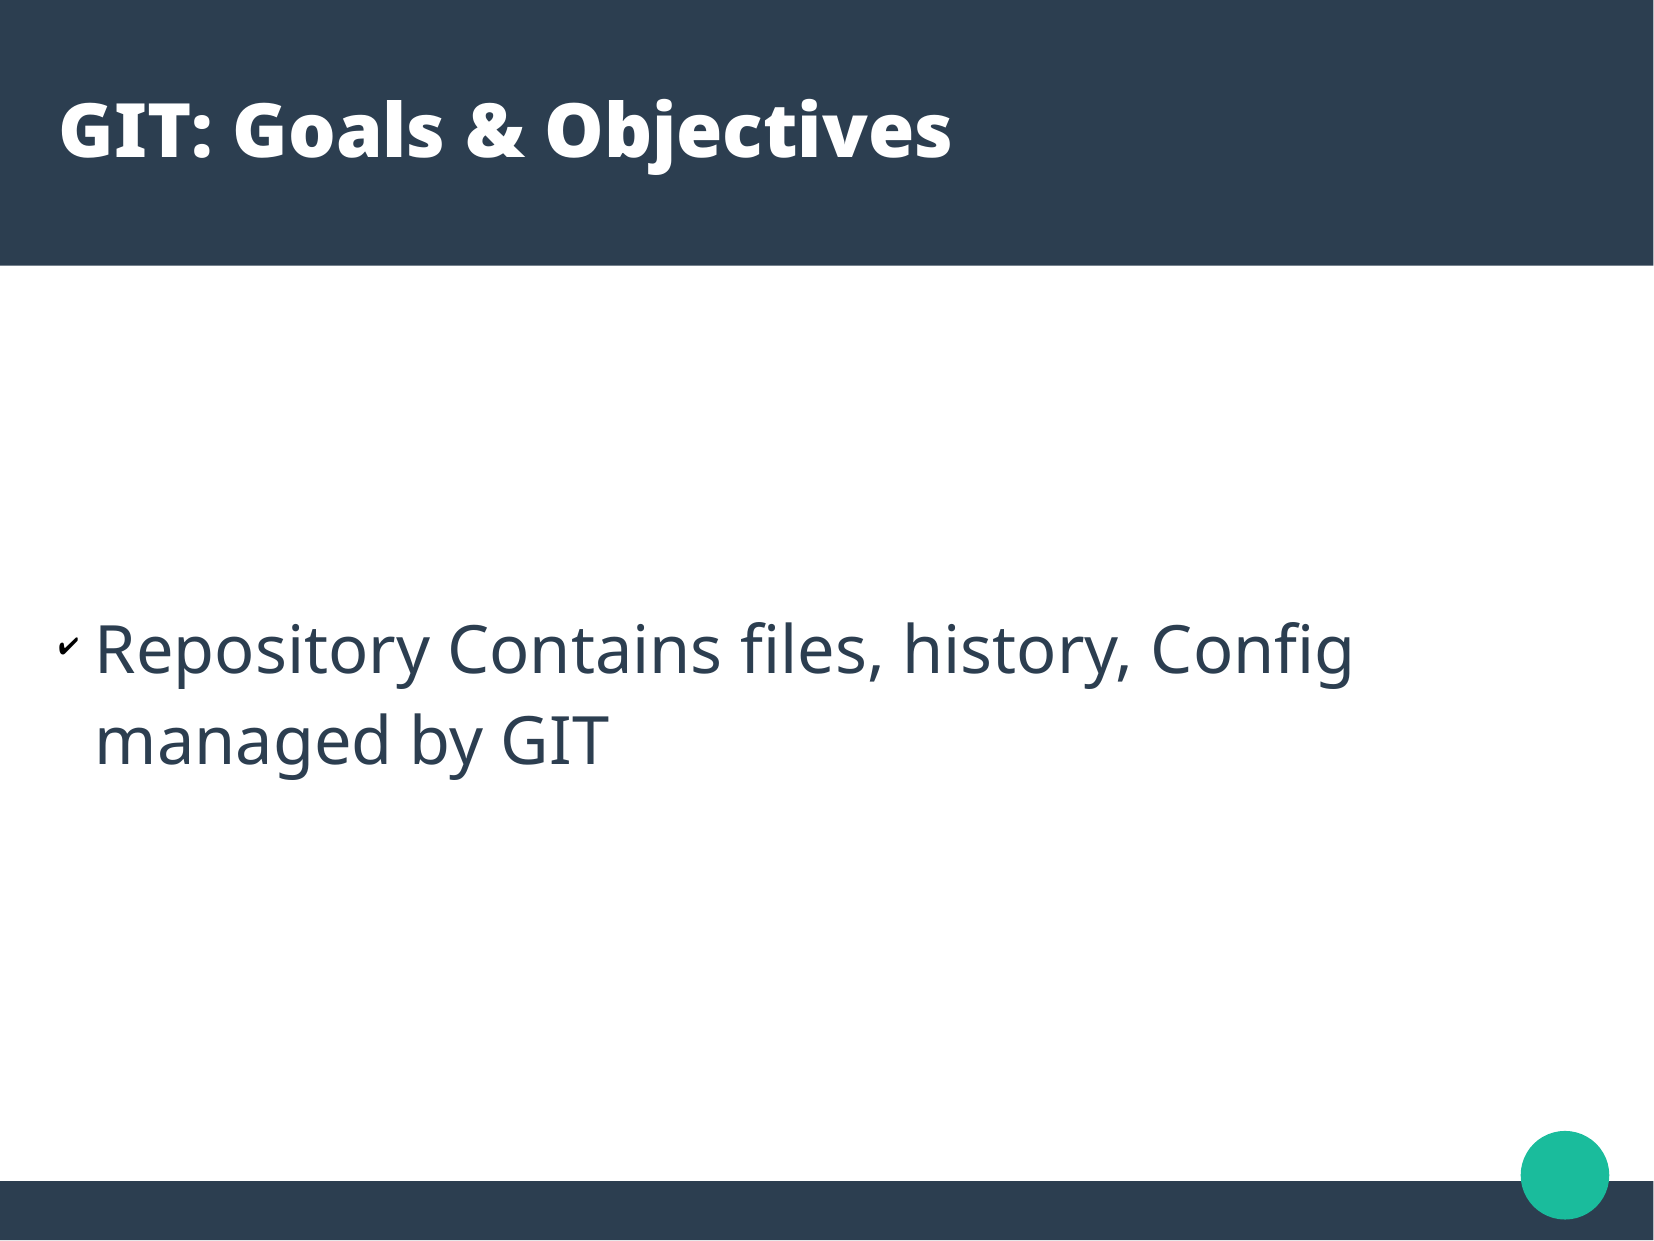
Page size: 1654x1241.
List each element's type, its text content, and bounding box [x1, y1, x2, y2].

title GIT: Goals & Objectives [59, 40, 1595, 216]
subtitle Repository Contains files, history, Config managed by GIT [59, 271, 1595, 1205]
